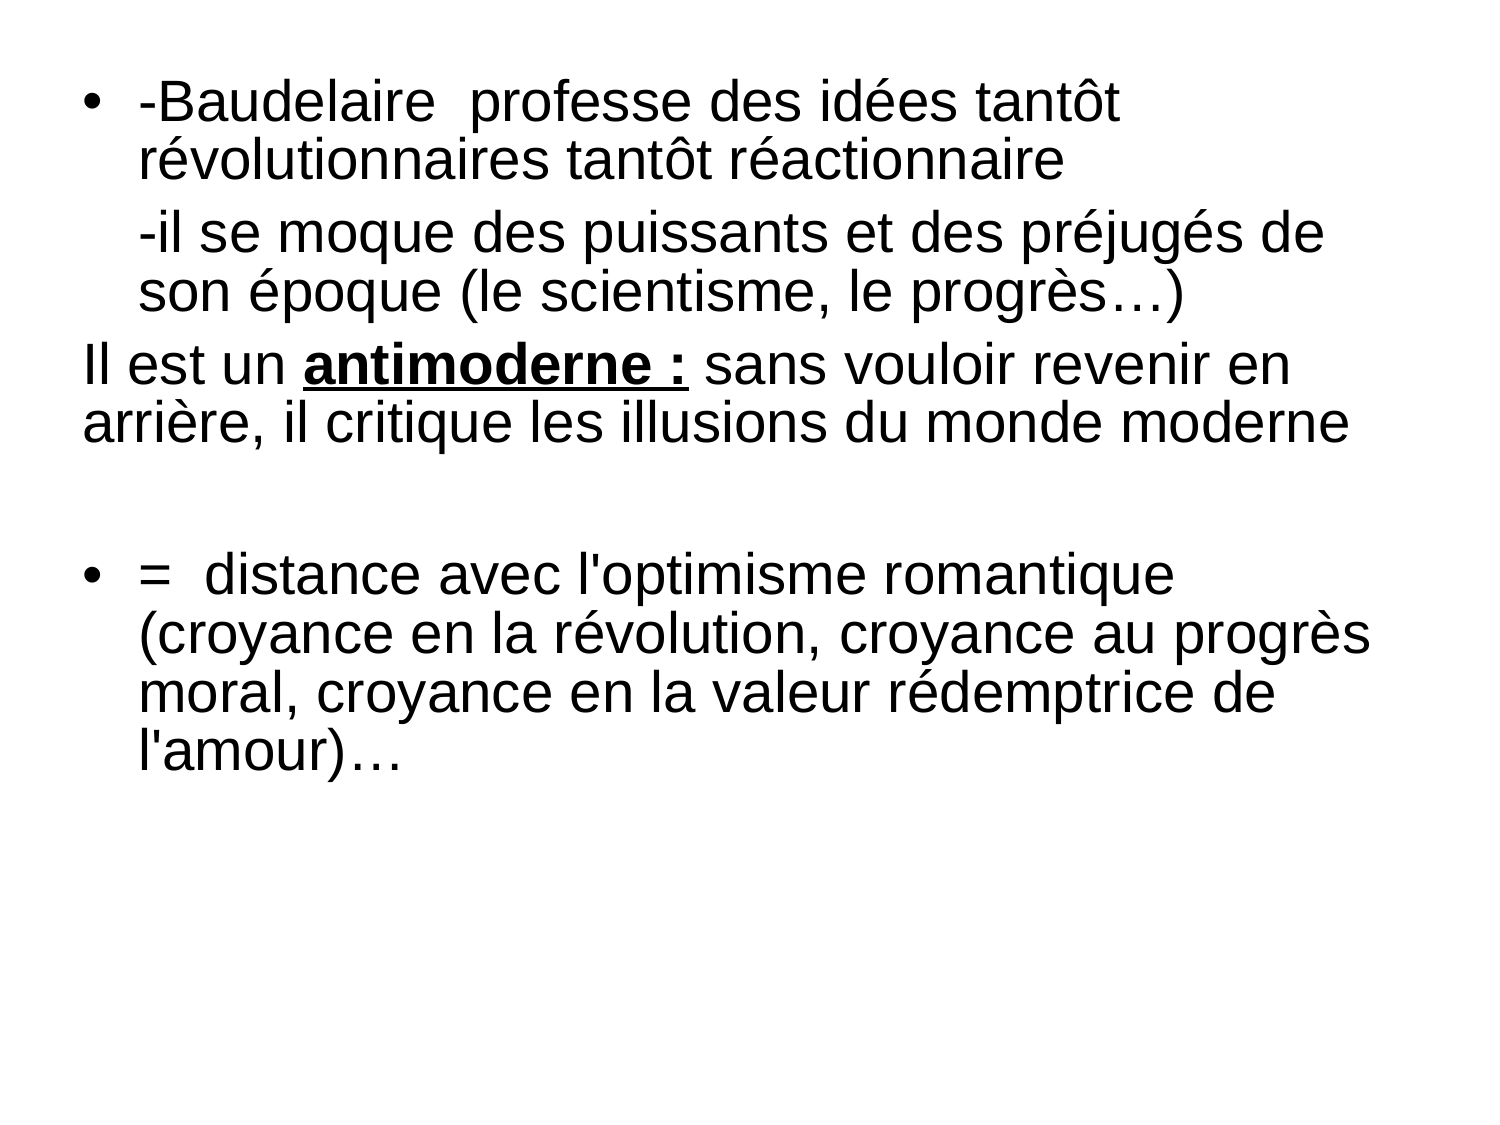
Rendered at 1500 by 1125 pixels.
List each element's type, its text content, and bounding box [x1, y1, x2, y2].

list -Baudelaire professe des idées tantôt révolutionnaires tantôt réactionnaire -il se moque des puissants et des préjugés de son époque (le scientisme, le progrès…) Il est un antimoderne : sans vouloir revenir en arrière, il critique les illusions du monde moderne = distance avec l'optimisme romantique (croyance en la révolution, croyance au progrès moral, croyance en la valeur rédemptrice de l'amour)… [67, 66, 1418, 1125]
